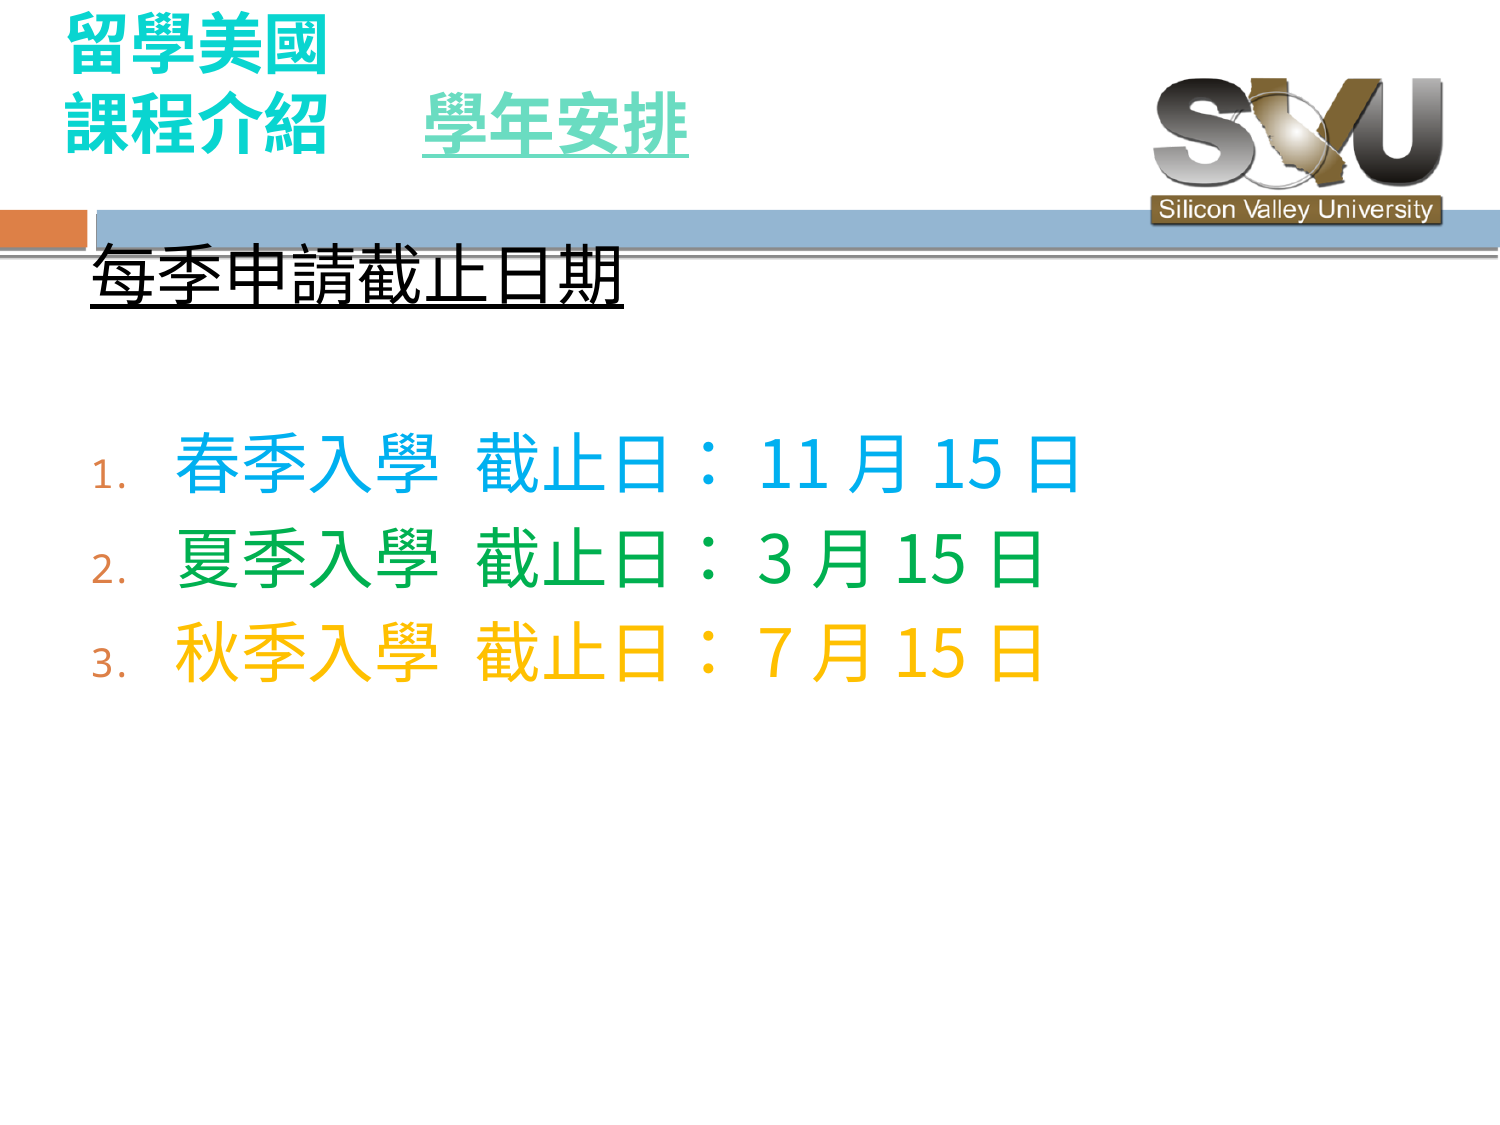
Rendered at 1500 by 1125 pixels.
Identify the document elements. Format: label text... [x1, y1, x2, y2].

picture [1149, 74, 1445, 228]
text_box 留學美國 課程介紹 學年安排 [63, 1, 975, 242]
list 每季申請截止日期 春季入學 截止日：11月15日 夏季入學 截止日：3月15日 秋季入學 截止日：7月15日 [75, 224, 1425, 918]
